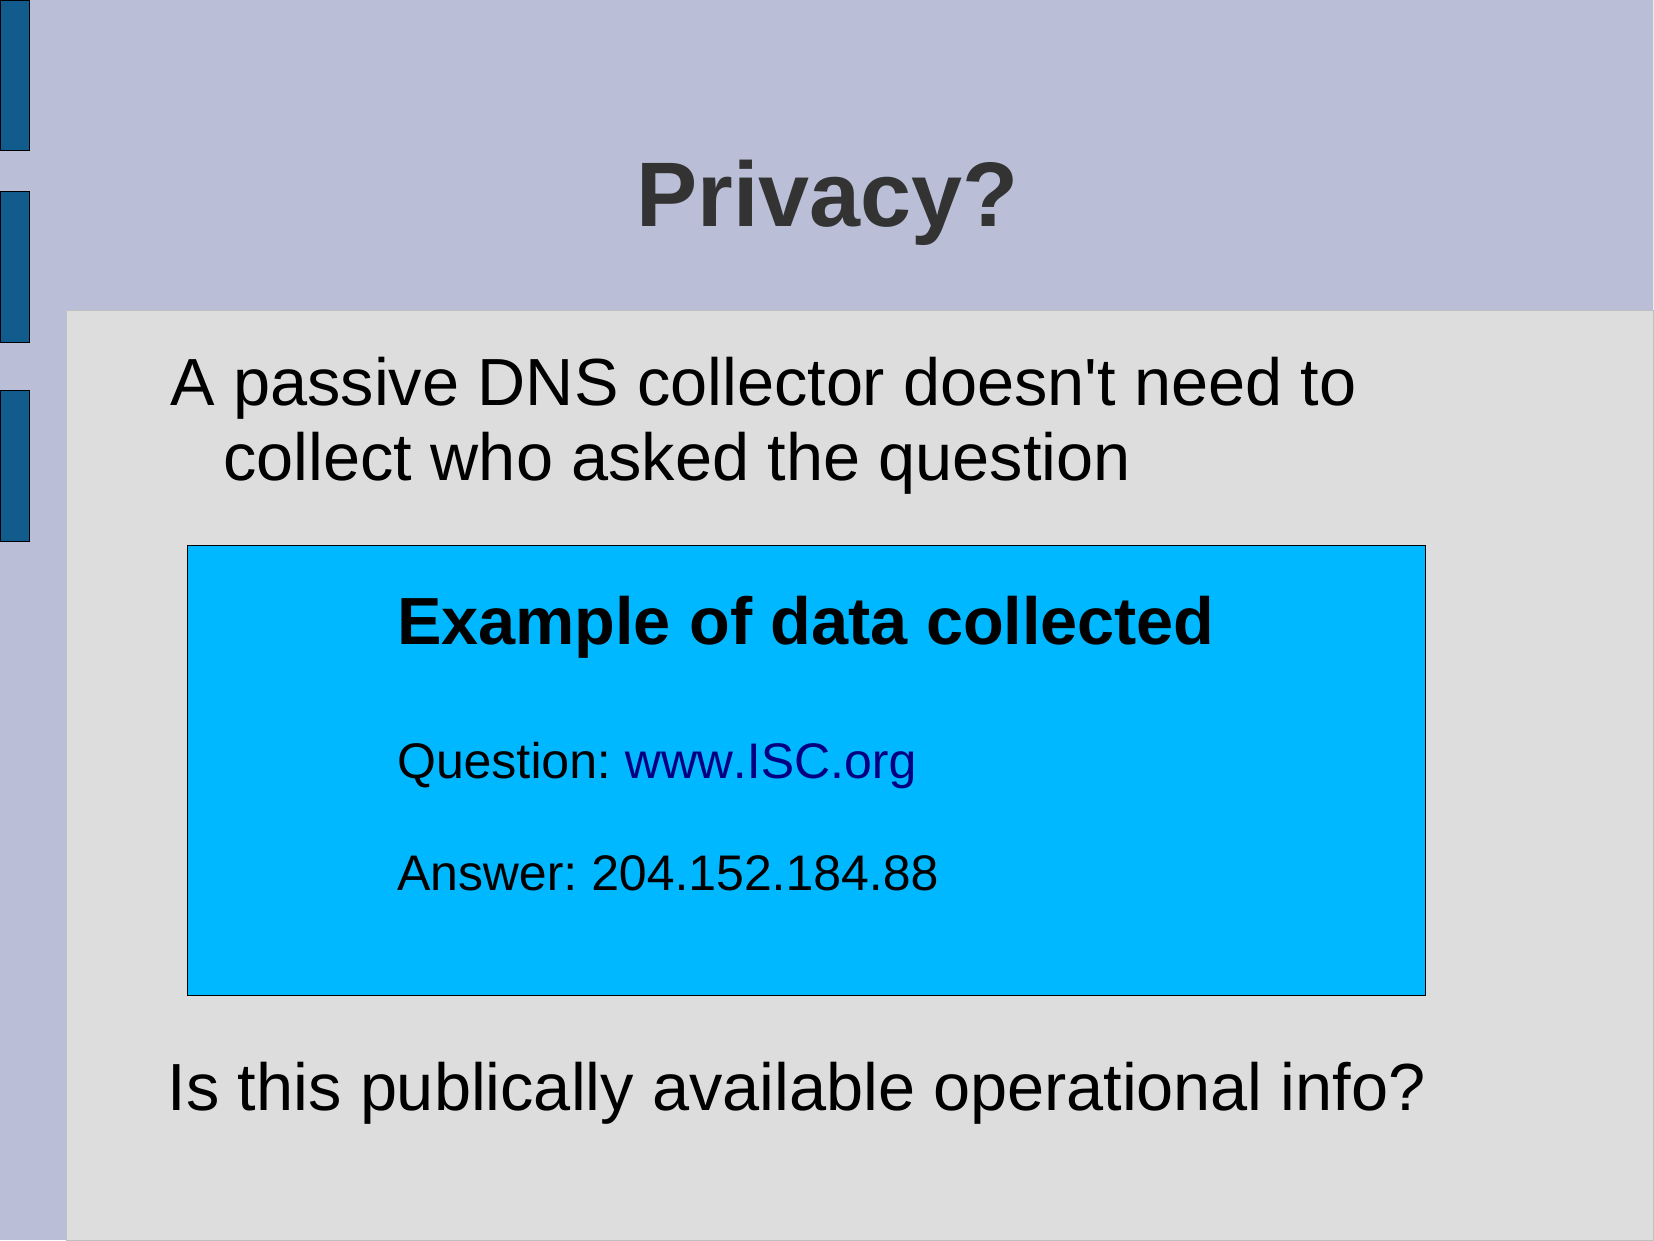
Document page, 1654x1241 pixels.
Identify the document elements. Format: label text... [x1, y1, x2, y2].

text_box Example of data collected Question: www.ISC.org Answer: 204.152.184.88 [187, 545, 1426, 996]
list A passive DNS collector doesn't need to collect who asked the question [152, 344, 1534, 563]
list Is this publically available operational info? [150, 1050, 1531, 1193]
title Privacy? [121, 91, 1534, 299]
